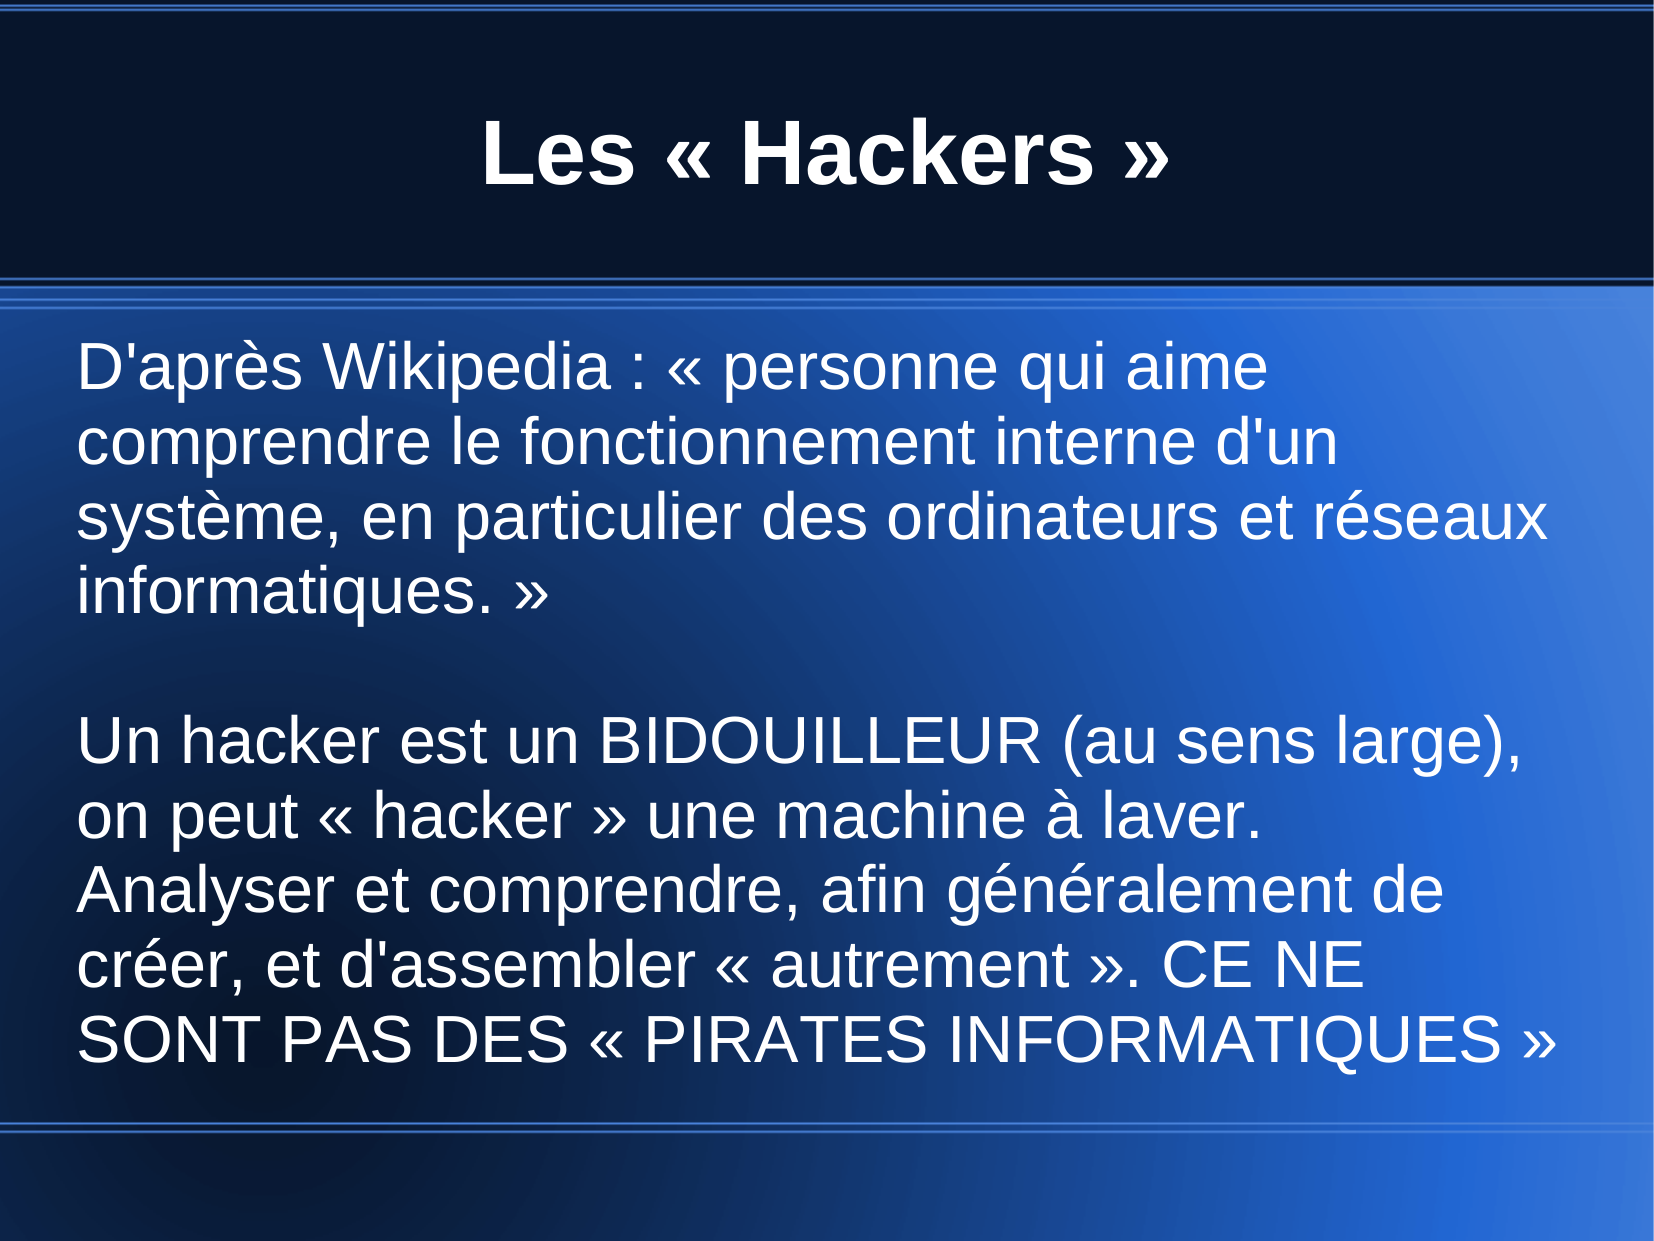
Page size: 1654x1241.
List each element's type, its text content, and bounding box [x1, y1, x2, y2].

subtitle D'après Wikipedia : « personne qui aime comprendre le fonctionnement interne d'un système, en particulier des ordinateurs et réseaux informatiques. » Un hacker est un BIDOUILLEUR (au sens large), on peut « hacker » une machine à laver. Analyser et comprendre, afin généralement de créer, et d'assembler « autrement ». CE NE SONT PAS DES « PIRATES INFORMATIQUES » [76, 329, 1565, 1152]
title Les « Hackers » [82, 49, 1571, 257]
picture [0, 0, 1654, 1241]
